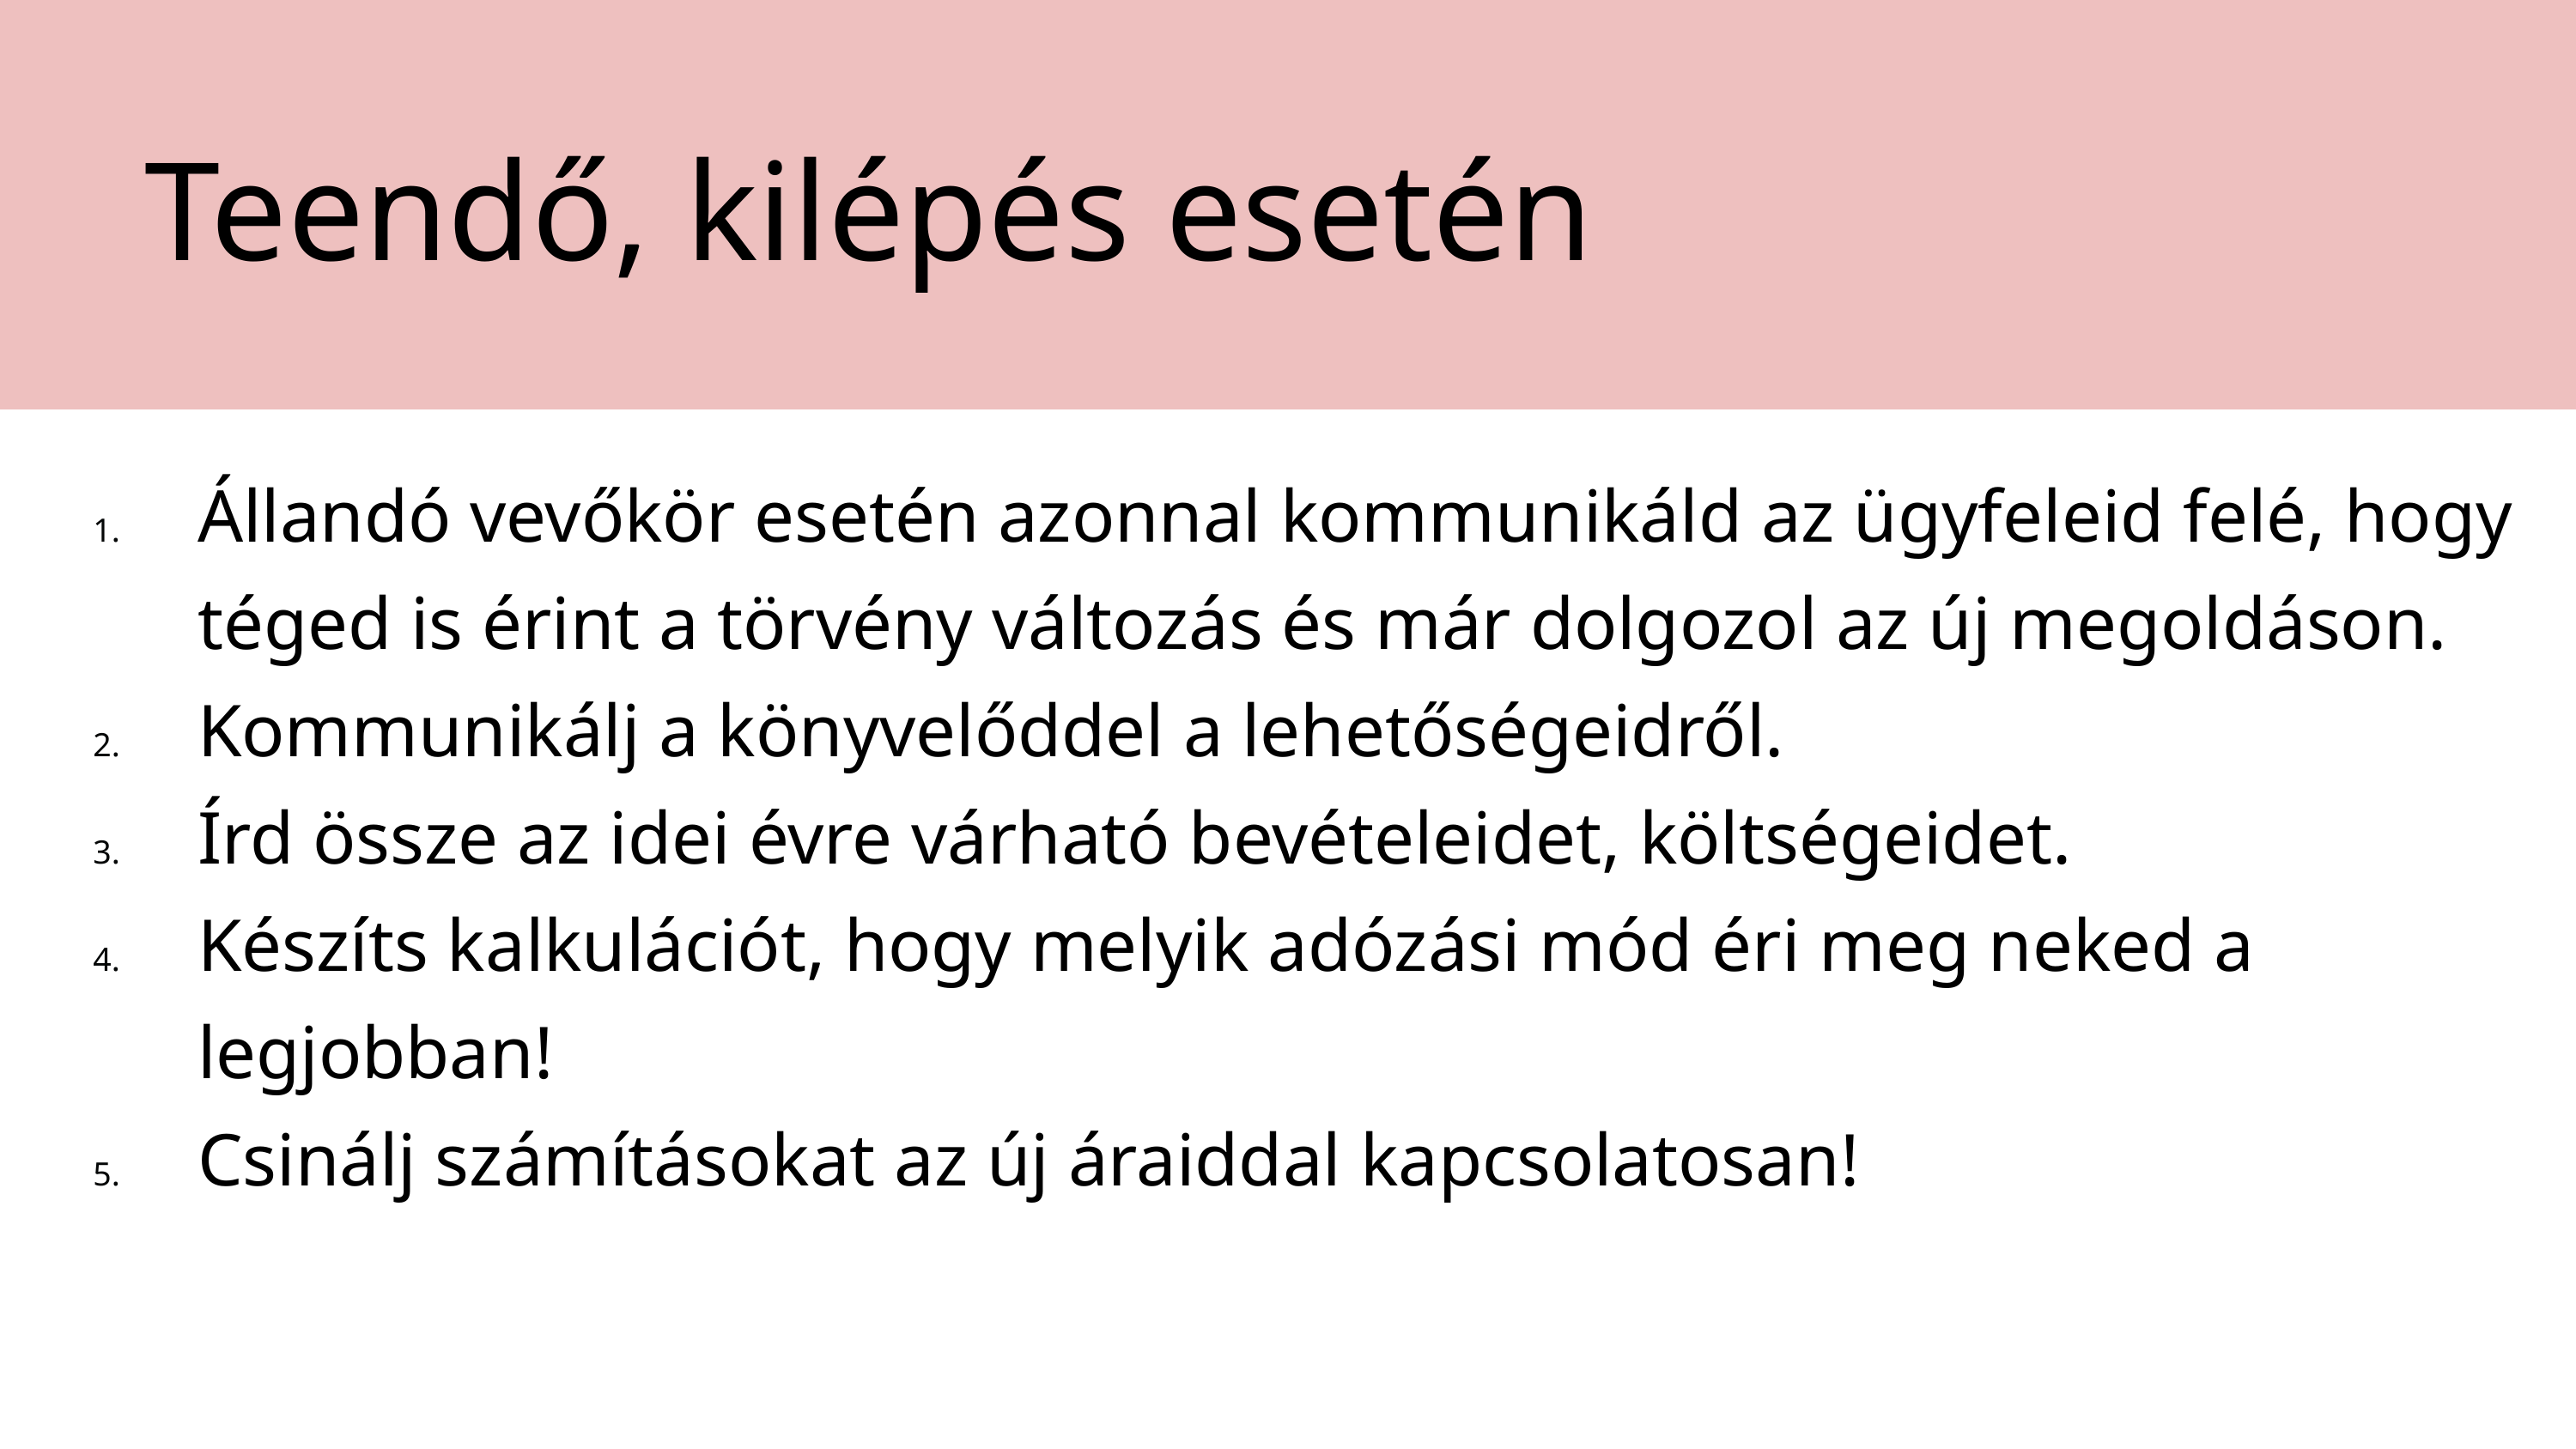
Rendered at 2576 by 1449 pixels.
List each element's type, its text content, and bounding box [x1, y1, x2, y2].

text_box Állandó vevőkör esetén azonnal kommunikáld az ügyfeleid felé, hogy téged is érint a törvény változás és már dolgozol az új megoldáson. Kommunikálj a könyvelőddel a lehetőségeidről. Írd össze az idei évre várható bevételeidet, költségeidet. Készíts kalkulációt, hogy melyik adózási mód éri meg neked a legjobban! Csinálj számításokat az új áraiddal kapcsolatosan! [32, 449, 2547, 1201]
text_box [0, 0, 2576, 409]
text_box Teendő, kilépés esetén [927, 196, 968, 252]
text_box Teendő, kilépés esetén [144, 124, 2264, 288]
